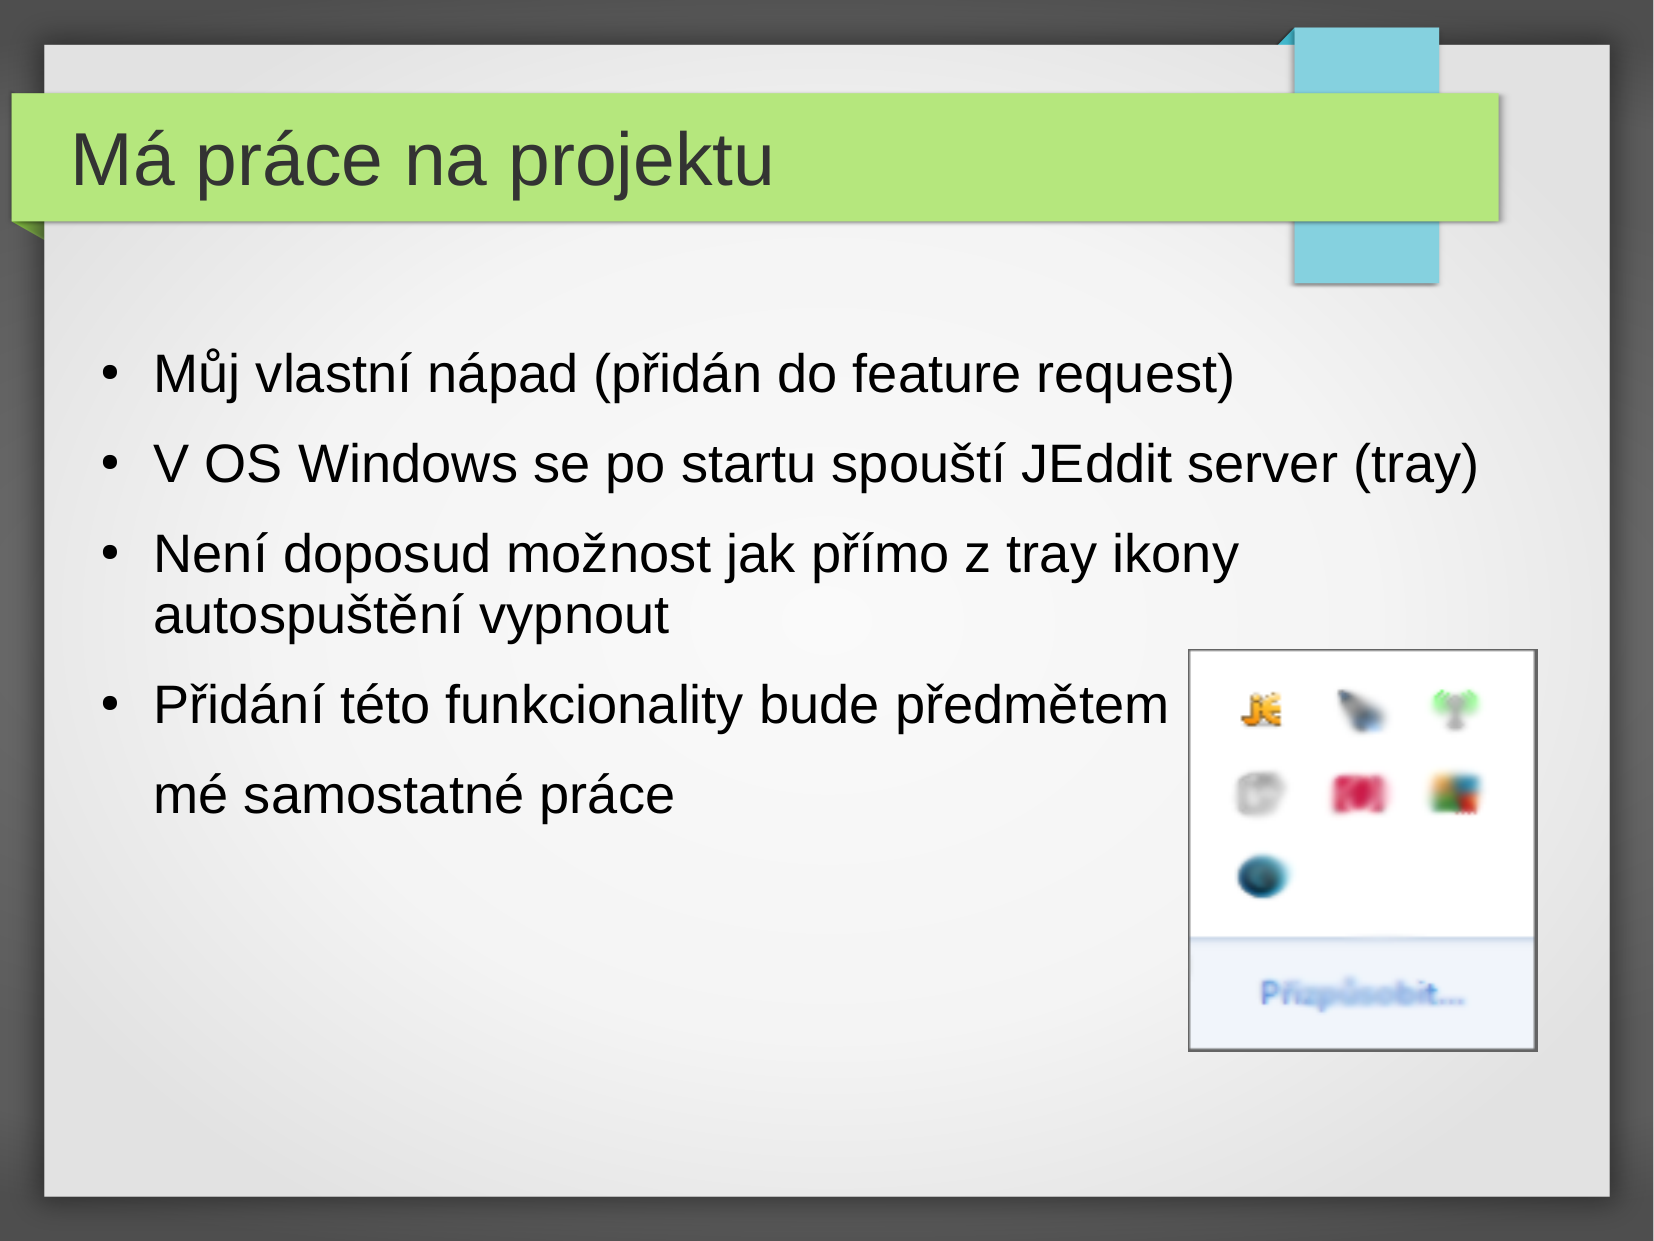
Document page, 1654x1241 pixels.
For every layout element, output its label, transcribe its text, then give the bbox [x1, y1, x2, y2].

list Můj vlastní nápad (přidán do feature request) V OS Windows se po startu spouští JEddit server (tray) Není doposud možnost jak přímo z tray ikony autospuštění vypnout Přidání této funkcionality bude předmětem mé samostatné práce [82, 343, 1538, 1063]
title Má práce na projektu [70, 106, 1229, 213]
picture [0, 0, 1654, 1241]
